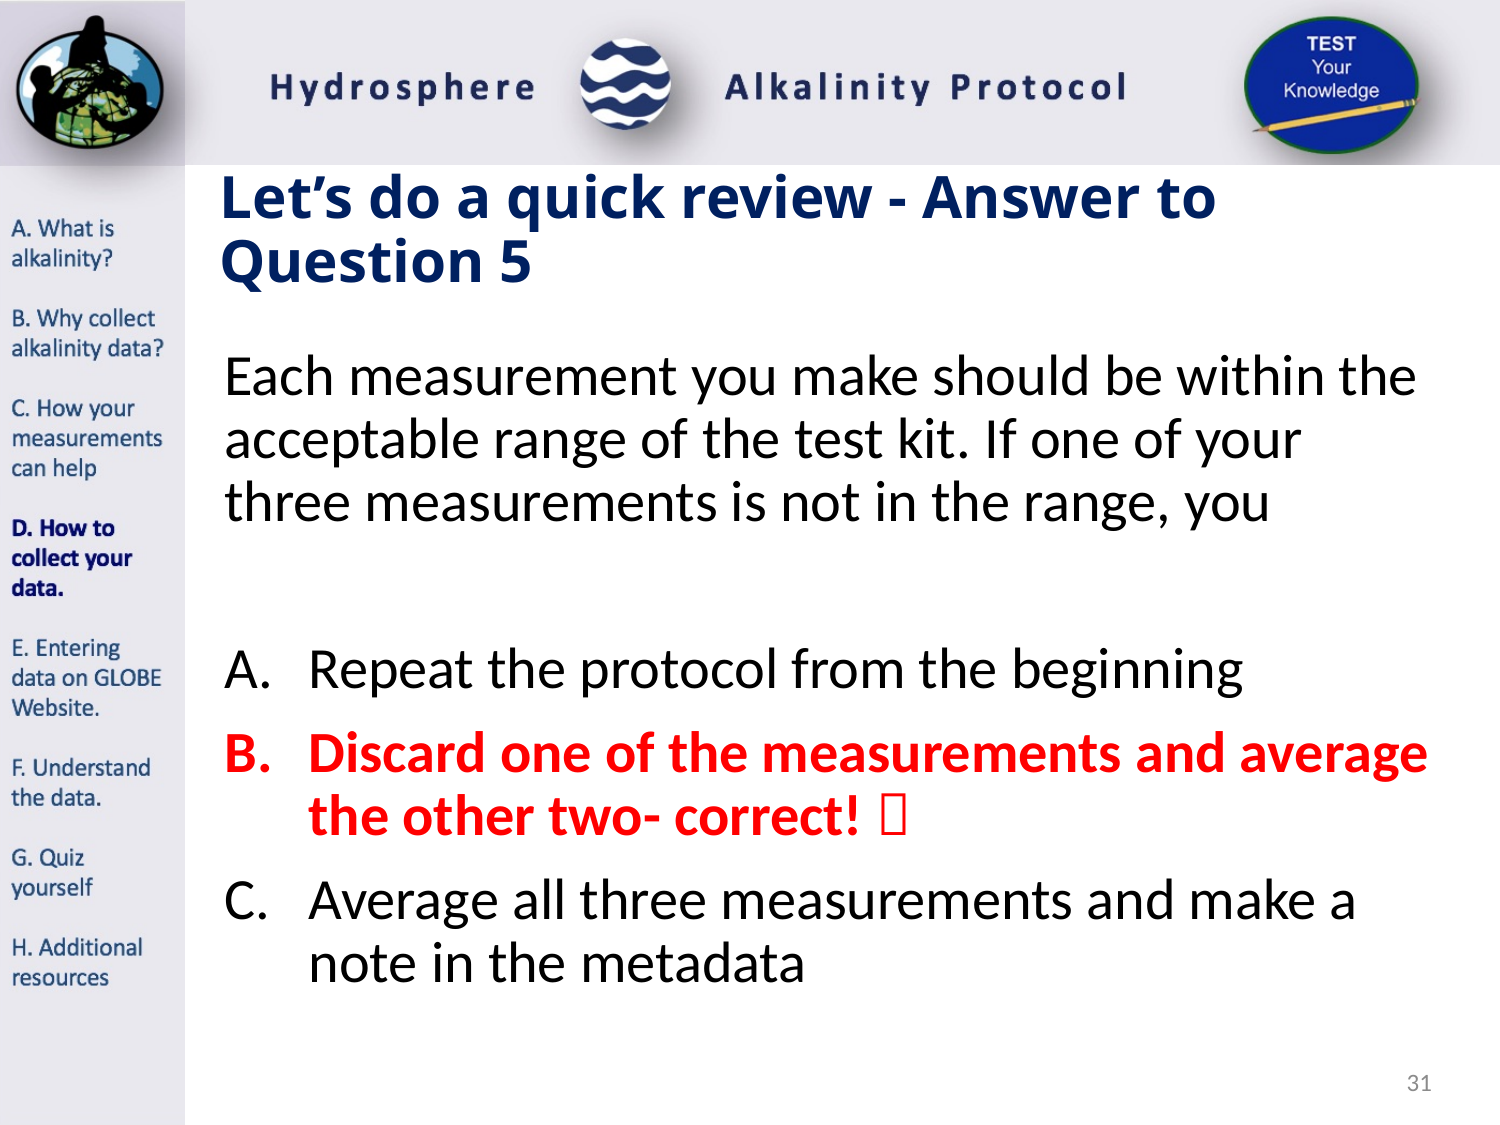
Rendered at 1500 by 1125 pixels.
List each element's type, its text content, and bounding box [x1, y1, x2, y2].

list Each measurement you make should be within the acceptable range of the test kit. If one of your three measurements is not in the range, you Repeat the protocol from the beginning Discard one of the measurements and average the other two- correct!  Average all three measurements and make a note in the metadata [209, 337, 1448, 1052]
picture [0, 0, 1500, 1125]
slide_number <number> [1109, 1052, 1448, 1112]
title Let’s do a quick review - Answer to Question 5 [204, 146, 1408, 318]
